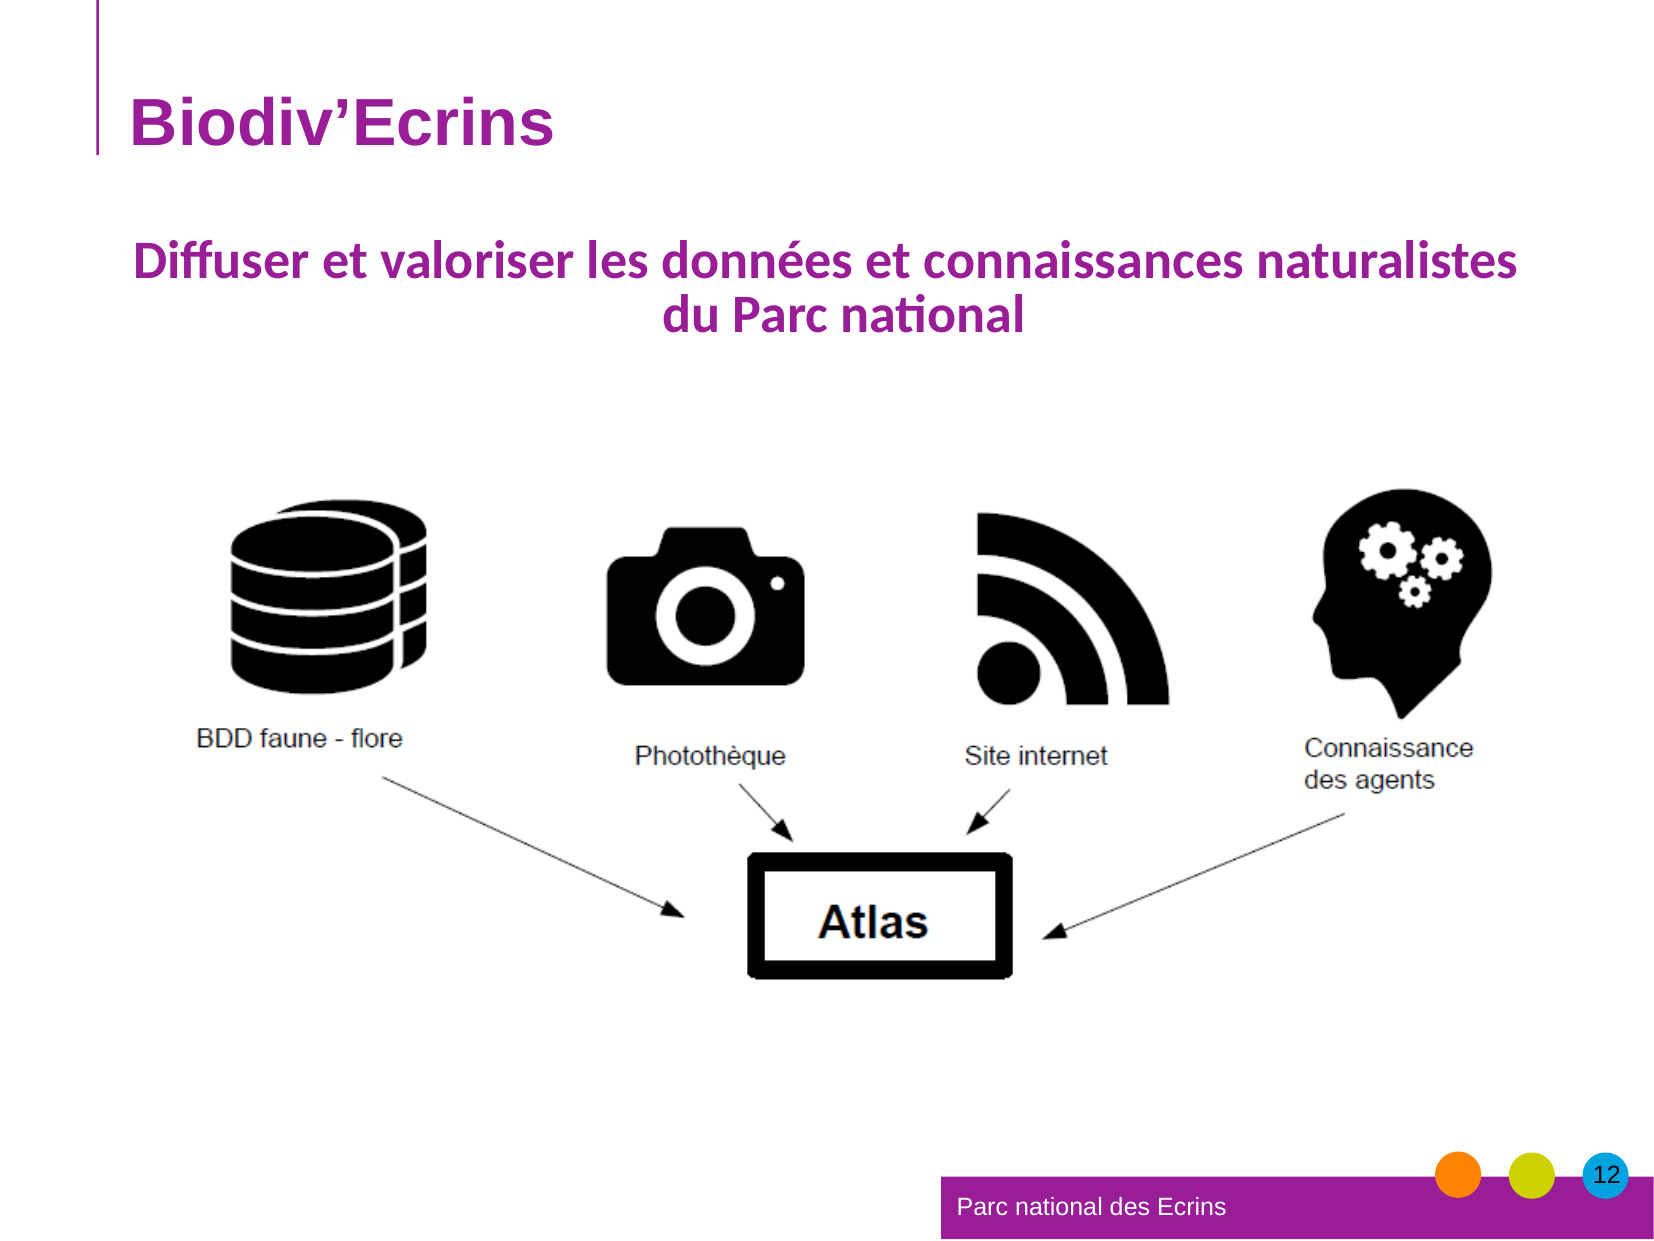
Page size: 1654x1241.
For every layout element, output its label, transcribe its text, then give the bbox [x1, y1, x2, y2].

title Biodiv’Ecrins [129, 11, 1619, 160]
picture [142, 444, 1536, 1010]
text_box Diffuser et valoriser les données et connaissances naturalistes du Parc national [0, 230, 1654, 378]
